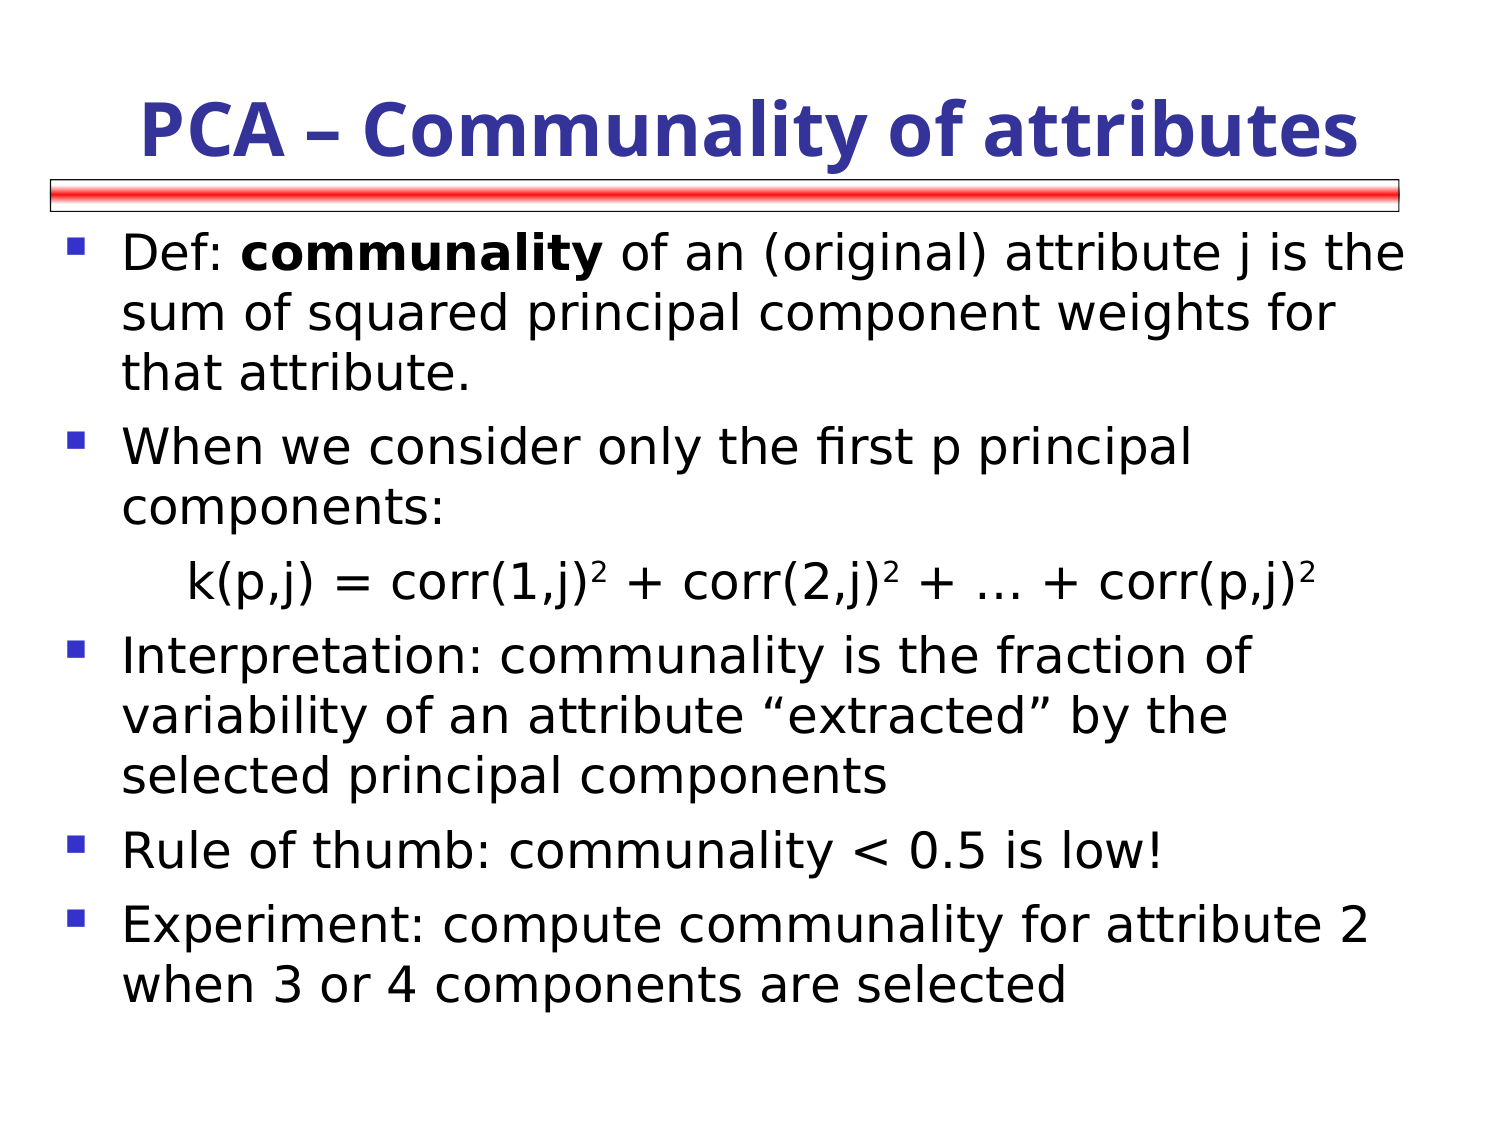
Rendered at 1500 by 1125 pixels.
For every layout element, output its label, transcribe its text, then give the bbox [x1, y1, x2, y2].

list Def: communality of an (original) attribute j is the sum of squared principal component weights for that attribute. When we consider only the first p principal components: k(p,j) = corr(1,j)2 + corr(2,j)2 + … + corr(p,j)2 Interpretation: communality is the fraction of variability of an attribute “extracted” by the selected principal components Rule of thumb: communality < 0.5 is low! Experiment: compute communality for attribute 2 when 3 or 4 components are selected [49, 212, 1425, 1081]
title PCA – Communality of attributes [0, 74, 1500, 180]
